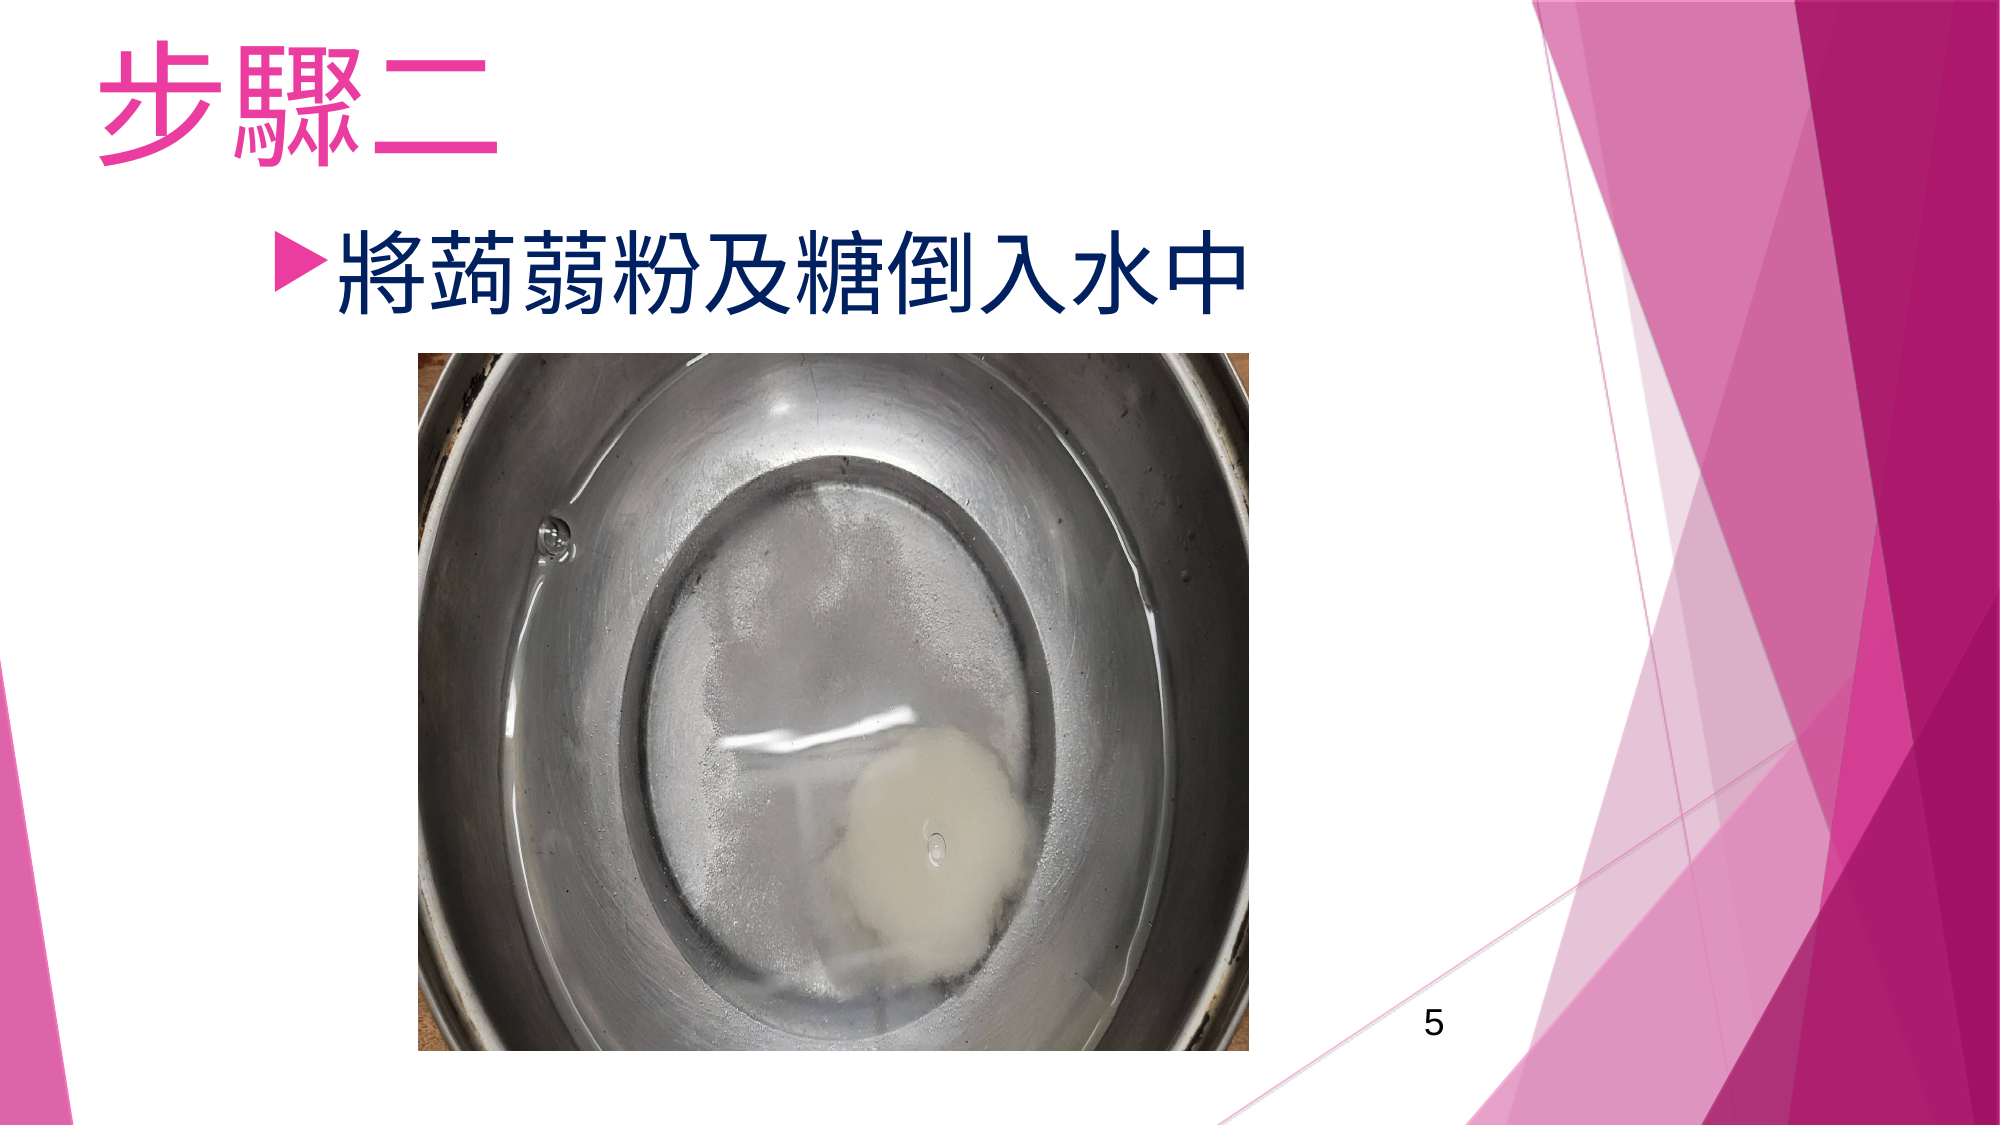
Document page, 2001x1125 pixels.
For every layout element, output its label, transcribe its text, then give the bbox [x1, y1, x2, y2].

text_box <編號> [1409, 991, 1522, 1051]
text_box 將蒟蒻粉及糖倒入水中 [253, 208, 1416, 337]
picture [418, 353, 1249, 1051]
text_box 步驟二 [78, 11, 1489, 229]
